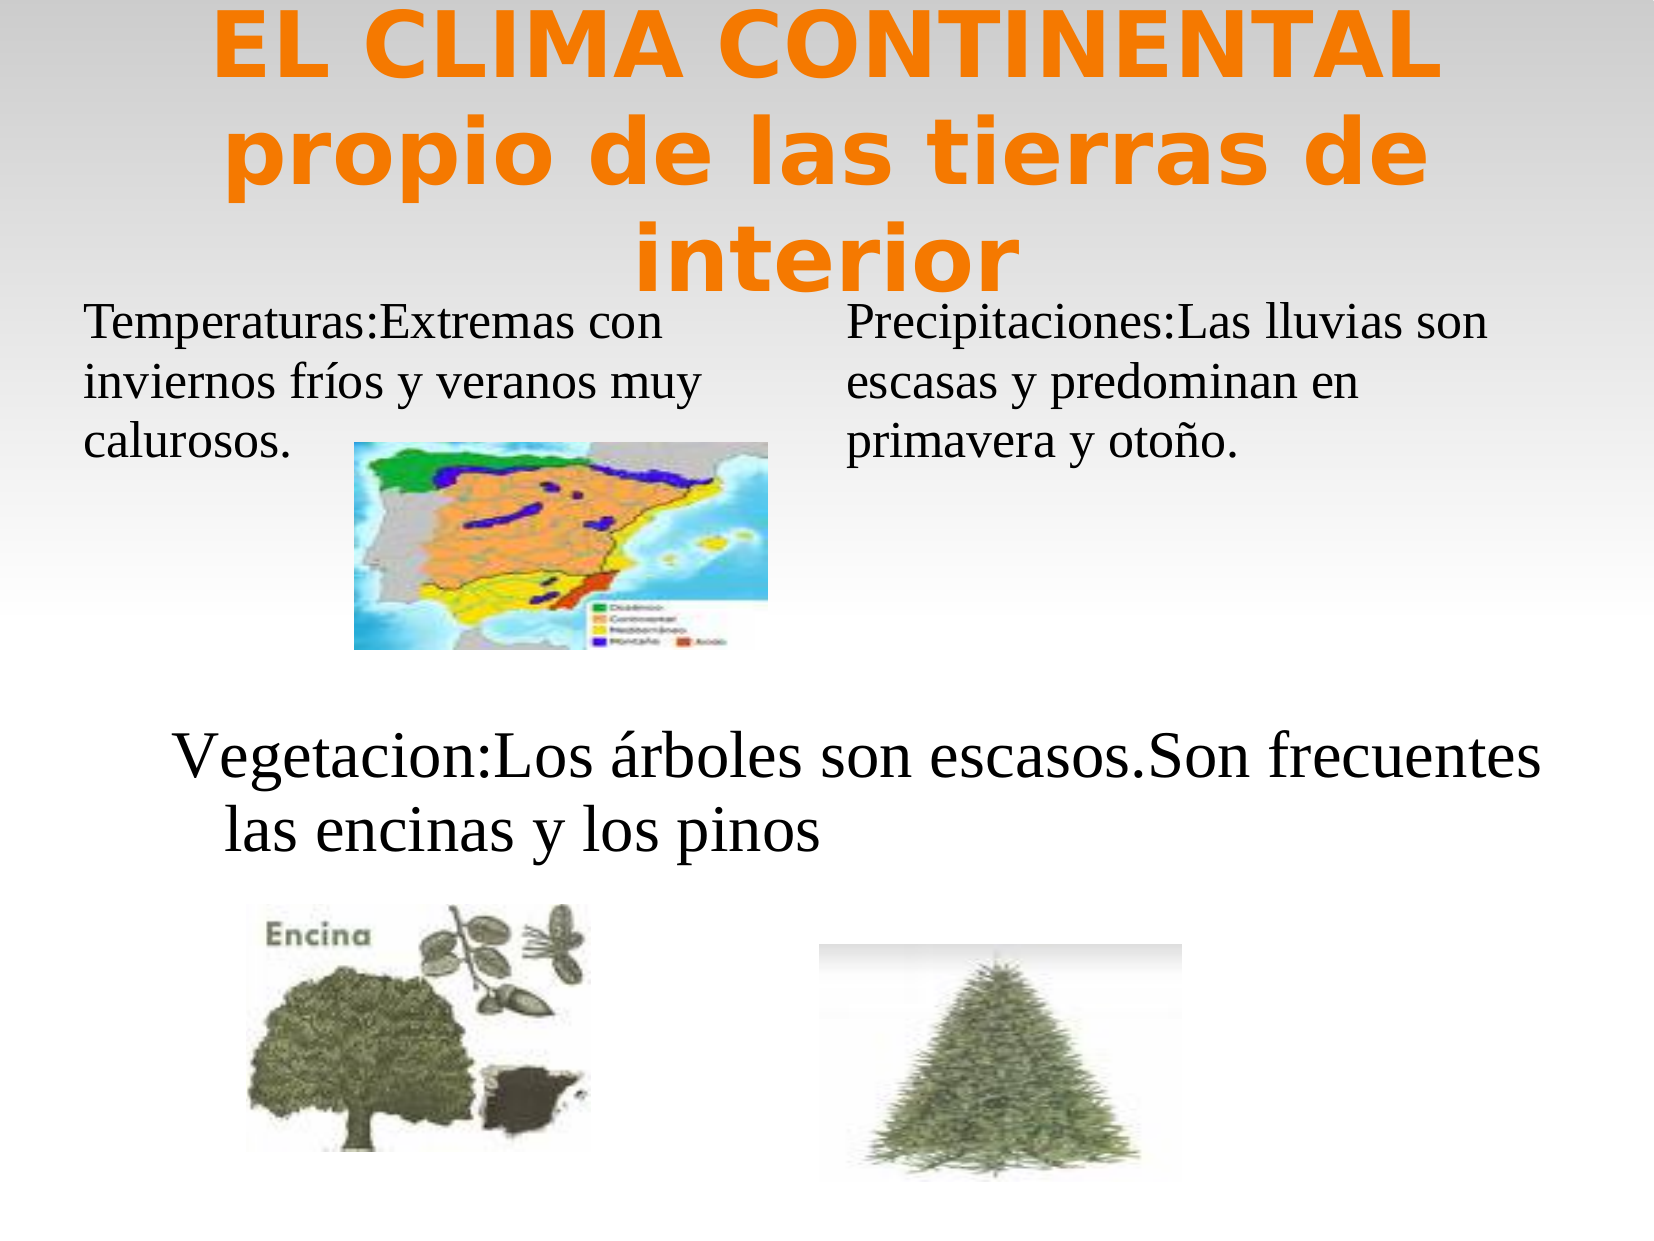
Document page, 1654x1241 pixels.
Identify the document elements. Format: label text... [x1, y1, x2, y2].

chart [845, 290, 1572, 681]
title EL CLIMA CONTINENTAL propio de las tierras de interior [82, 0, 1571, 314]
picture [819, 944, 1182, 1182]
picture [354, 442, 768, 650]
list Vegetacion:Los árboles son escasos.Son frecuentes las encinas y los pinos [82, 717, 1571, 1109]
chart [82, 290, 809, 681]
picture [246, 904, 591, 1152]
